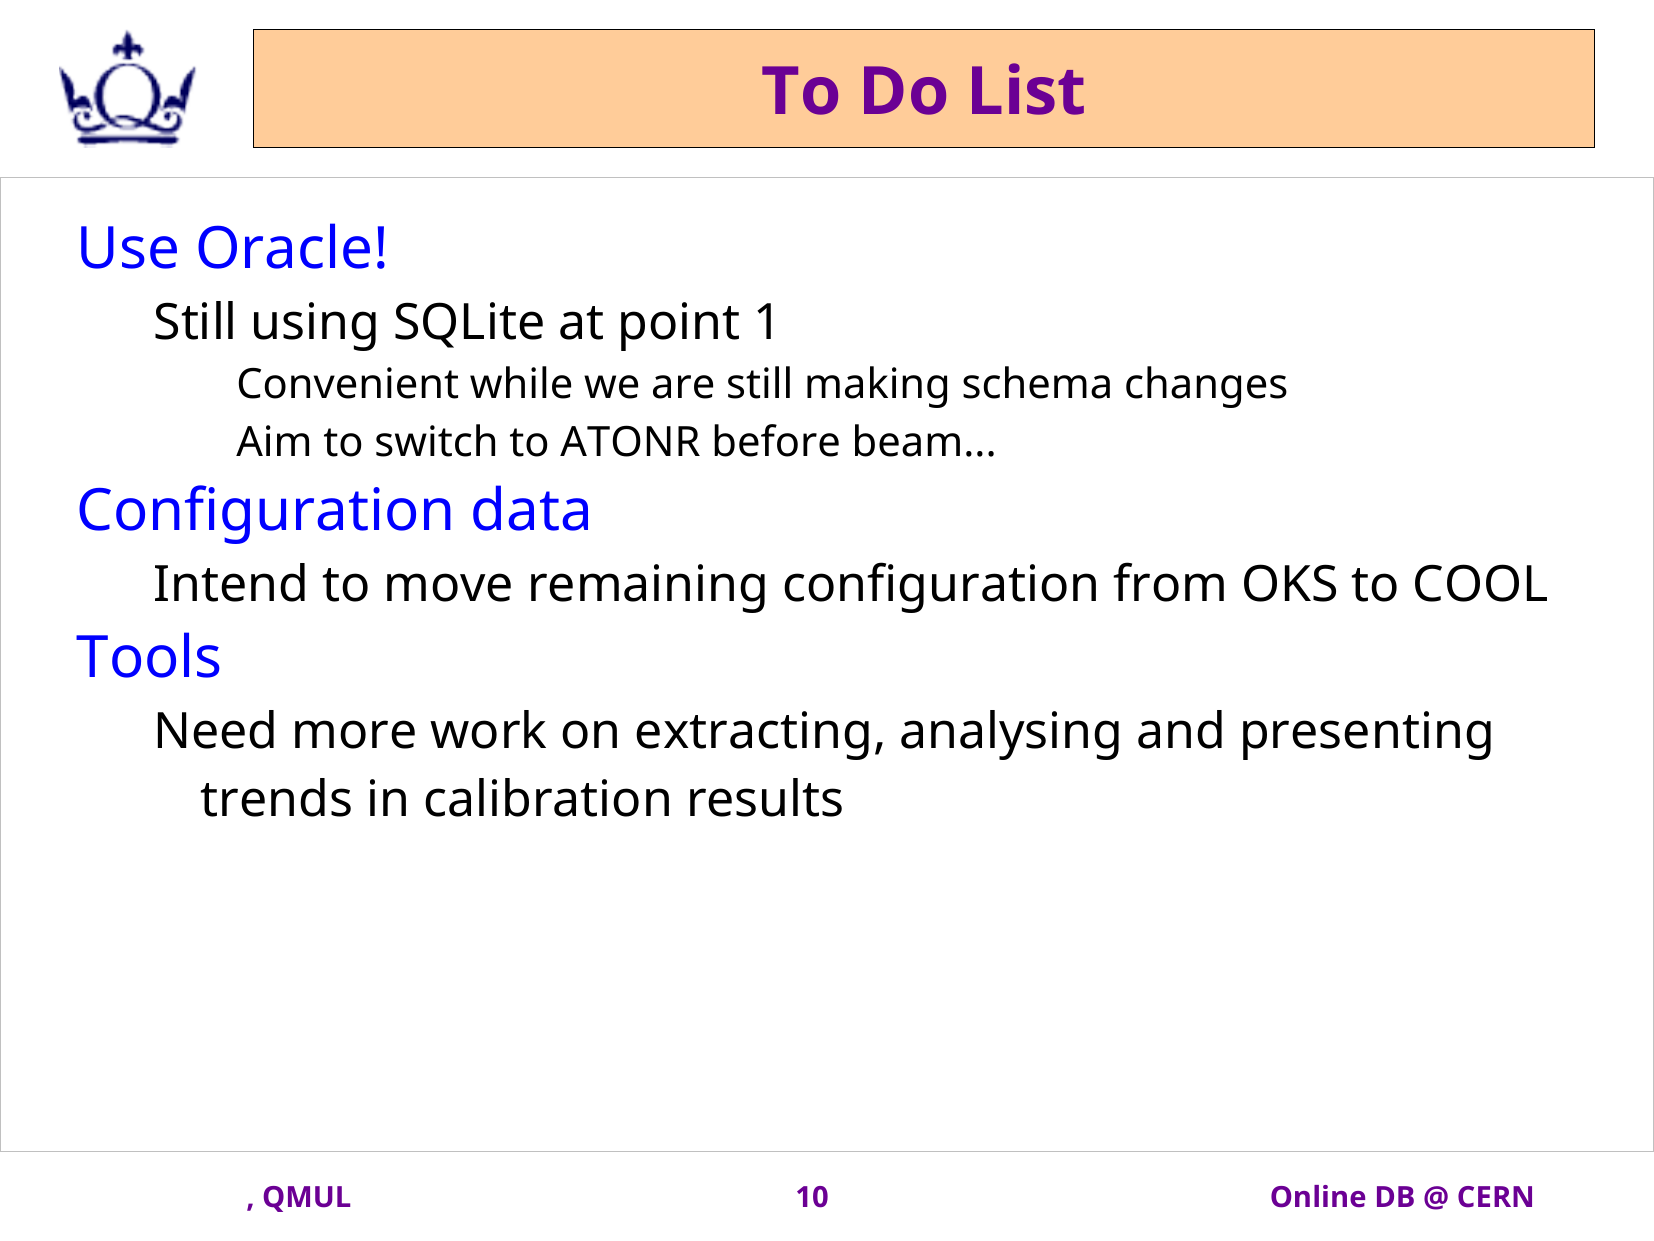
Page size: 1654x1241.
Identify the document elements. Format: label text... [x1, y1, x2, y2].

title To Do List [253, 29, 1595, 148]
picture [59, 29, 200, 148]
list Use Oracle! Still using SQLite at point 1 Convenient while we are still making schema changes Aim to switch to ATONR before beam... Configuration data Intend to move remaining configuration from OKS to COOL Tools Need more work on extracting, analysing and presenting trends in calibration results [59, 206, 1603, 1127]
